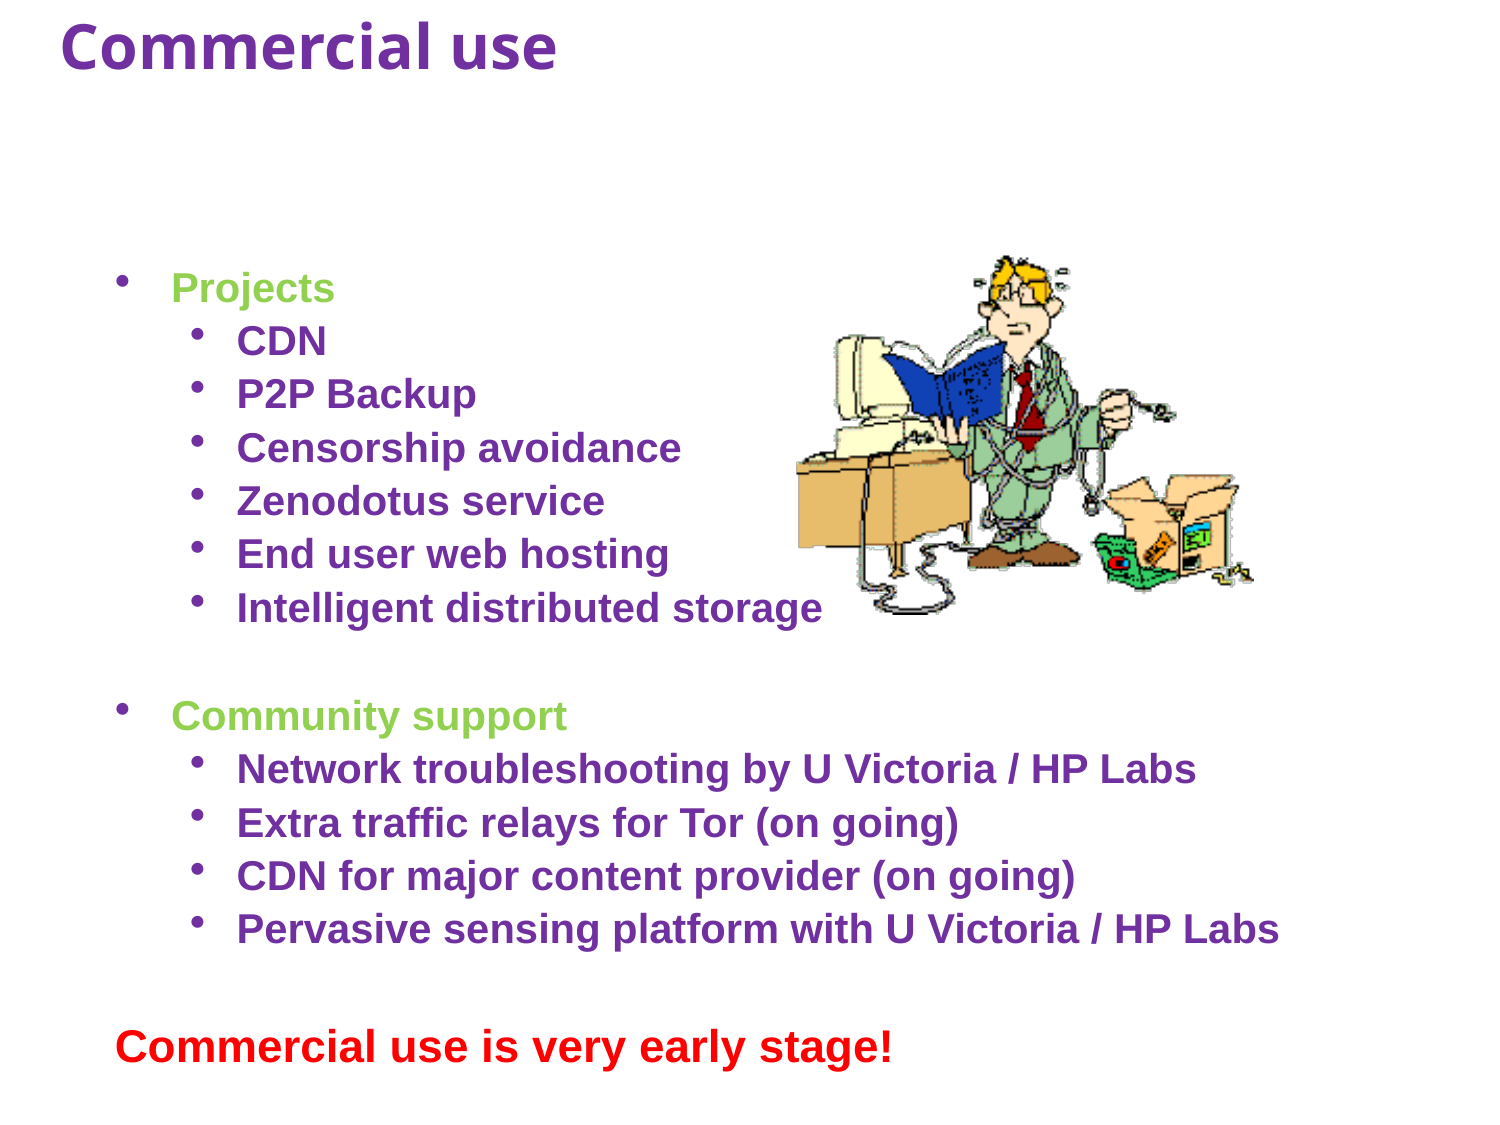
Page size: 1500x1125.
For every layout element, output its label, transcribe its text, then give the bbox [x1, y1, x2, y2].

picture [795, 254, 1254, 616]
title Commercial use [45, 0, 1321, 188]
list Projects CDN P2P Backup Censorship avoidance Zenodotus service End user web hosting Intelligent distributed storage Community support Network troubleshooting by U Victoria / HP Labs Extra traffic relays for Tor (on going) CDN for major content provider (on going) Pervasive sensing platform with U Victoria / HP Labs Commercial use is very early stage! [99, 258, 1375, 1088]
